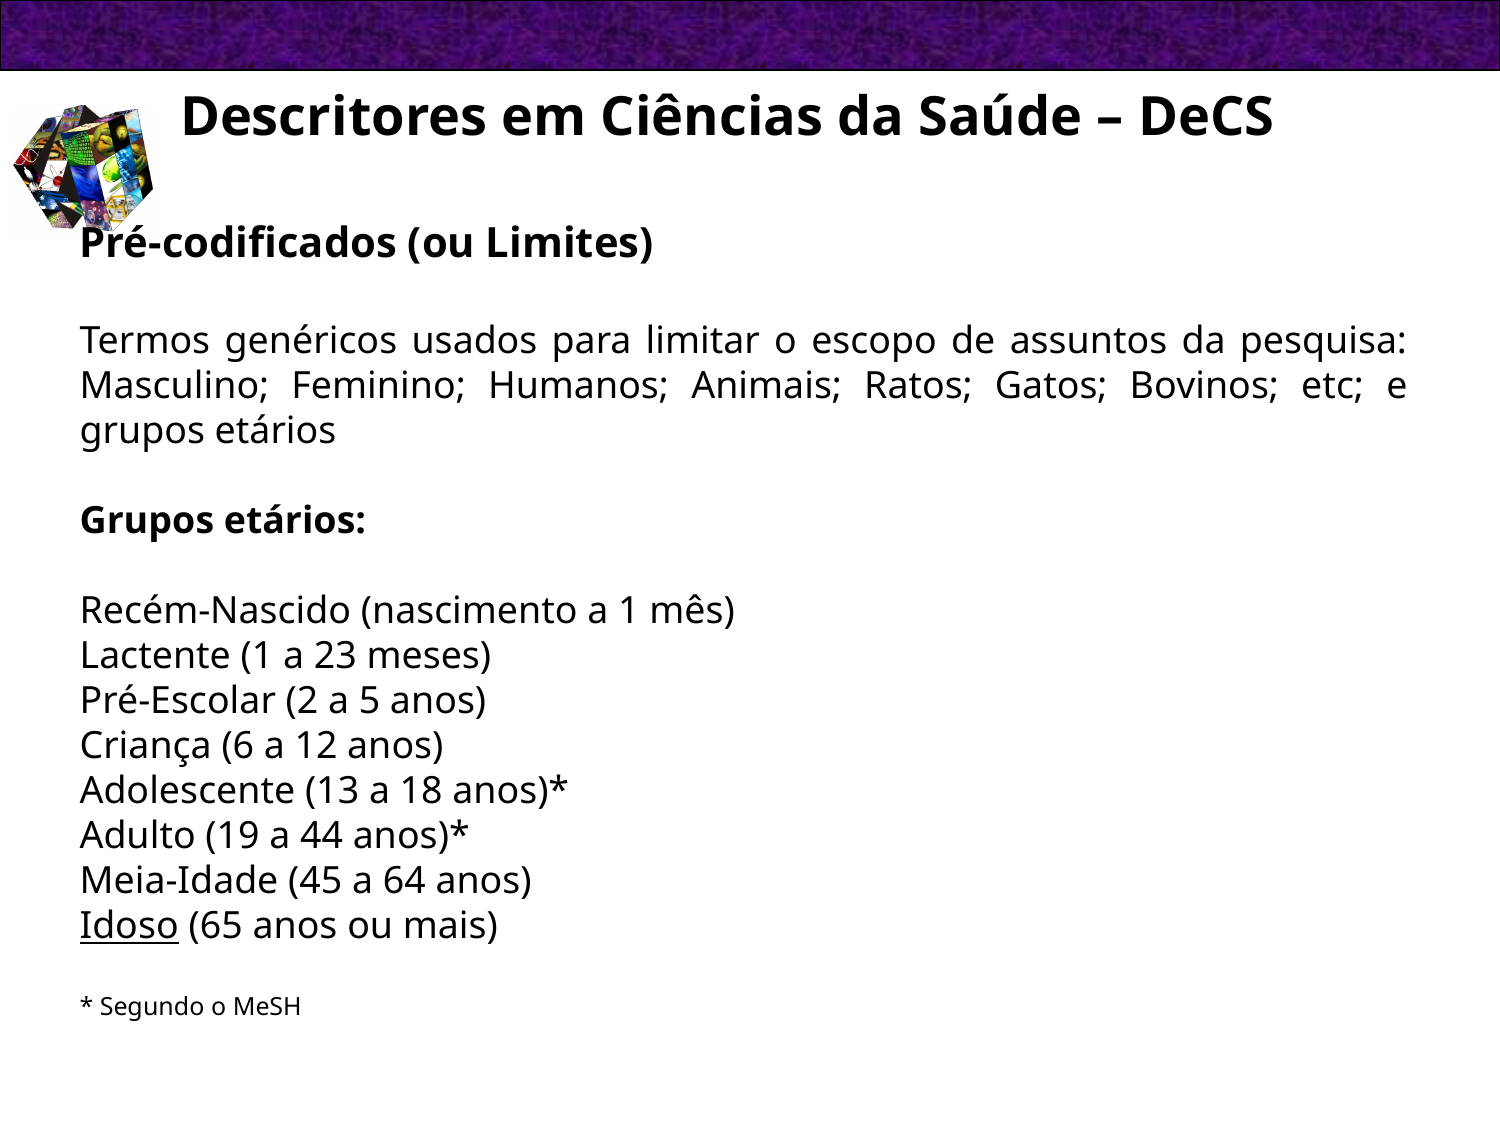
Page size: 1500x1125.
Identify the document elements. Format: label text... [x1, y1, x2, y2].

picture [1, 1, 1499, 69]
text_box Pré-codificados (ou Limites) Termos genéricos usados para limitar o escopo de assuntos da pesquisa: Masculino; Feminino; Humanos; Animais; Ratos; Gatos; Bovinos; etc; e grupos etários Grupos etários: Recém-Nascido (nascimento a 1 mês) Lactente (1 a 23 meses) Pré-Escolar (2 a 5 anos) Criança (6 a 12 anos) Adolescente (13 a 18 anos)* Adulto (19 a 44 anos)* Meia-Idade (45 a 64 anos) Idoso (65 anos ou mais) * Segundo o MeSH [64, 208, 1424, 1029]
text_box Descritores em Ciências da Saúde – DeCS [165, 74, 1500, 154]
